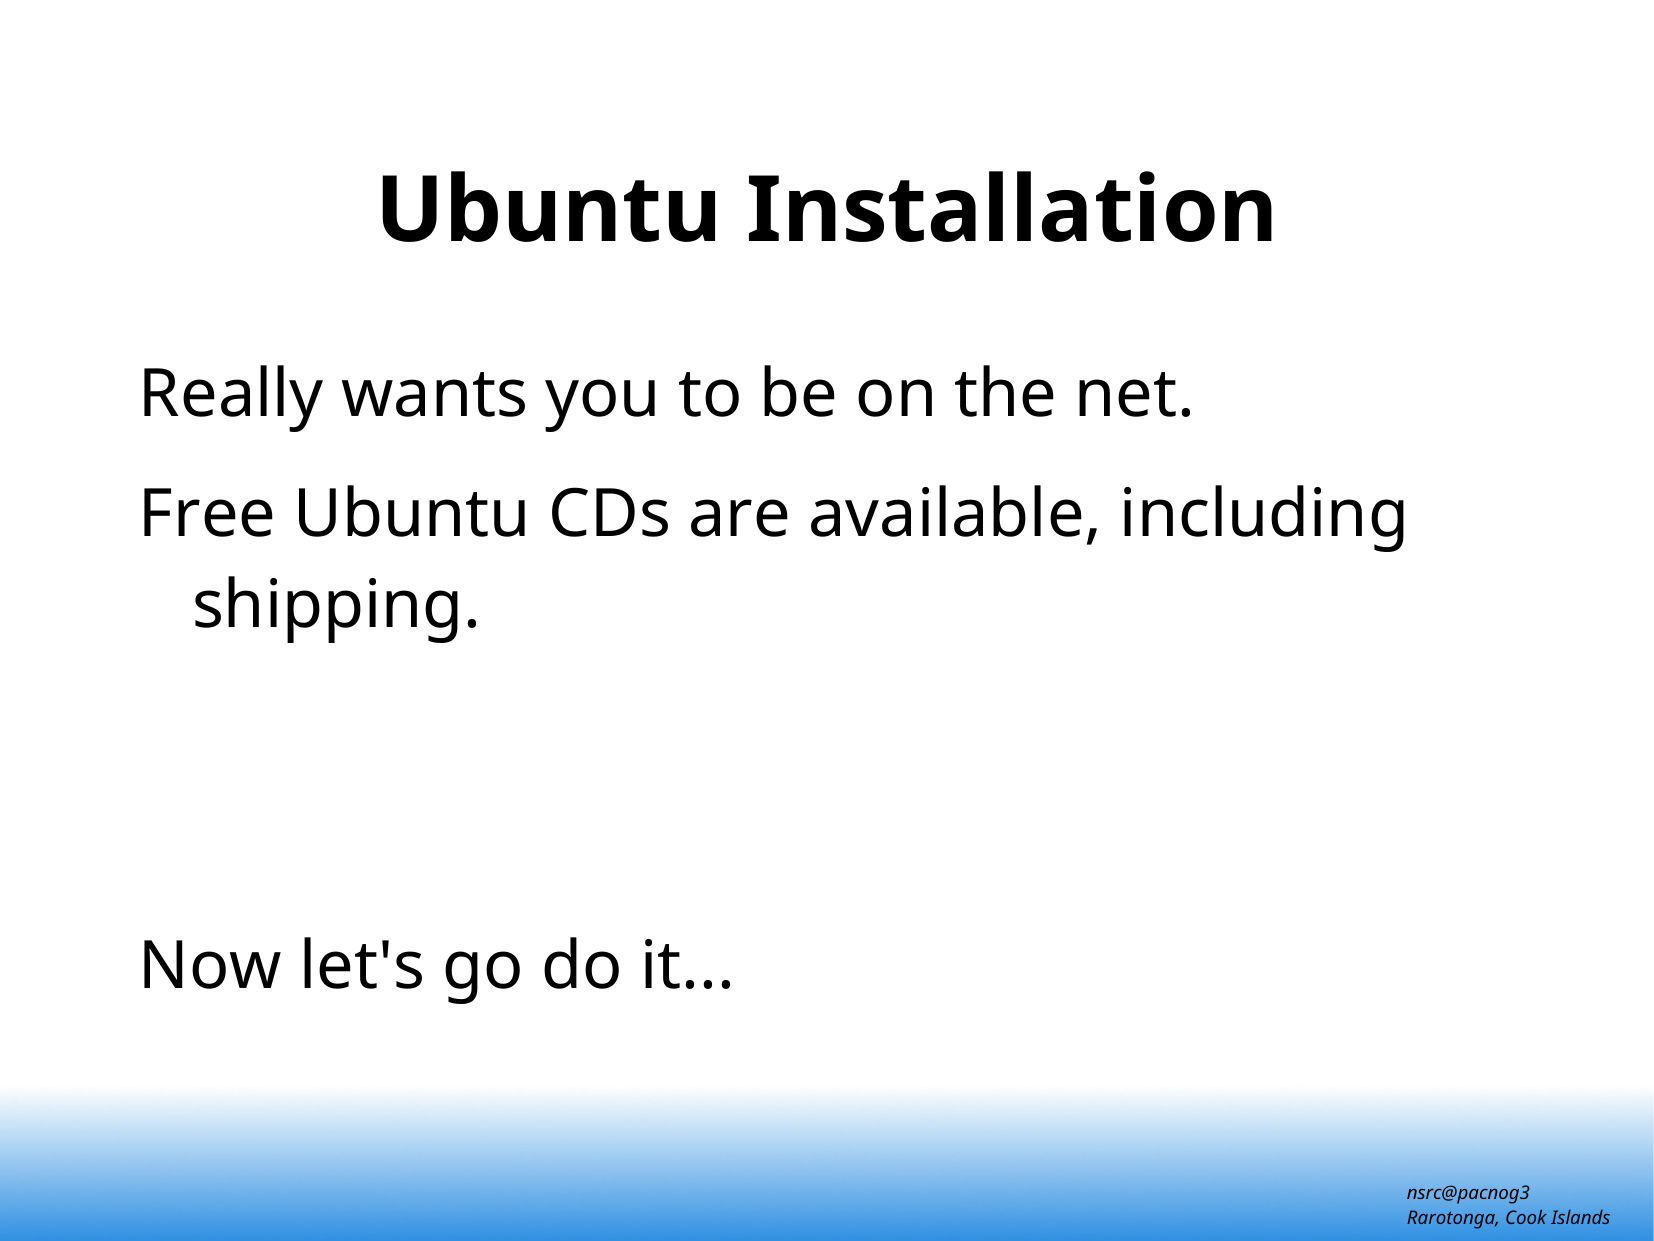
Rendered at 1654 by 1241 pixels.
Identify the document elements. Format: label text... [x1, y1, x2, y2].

list Really wants you to be on the net. Free Ubuntu CDs are available, including shipping. Now let's go do it... [121, 344, 1534, 1127]
picture [0, 1083, 1654, 1241]
title Ubuntu Installation [121, 102, 1534, 310]
